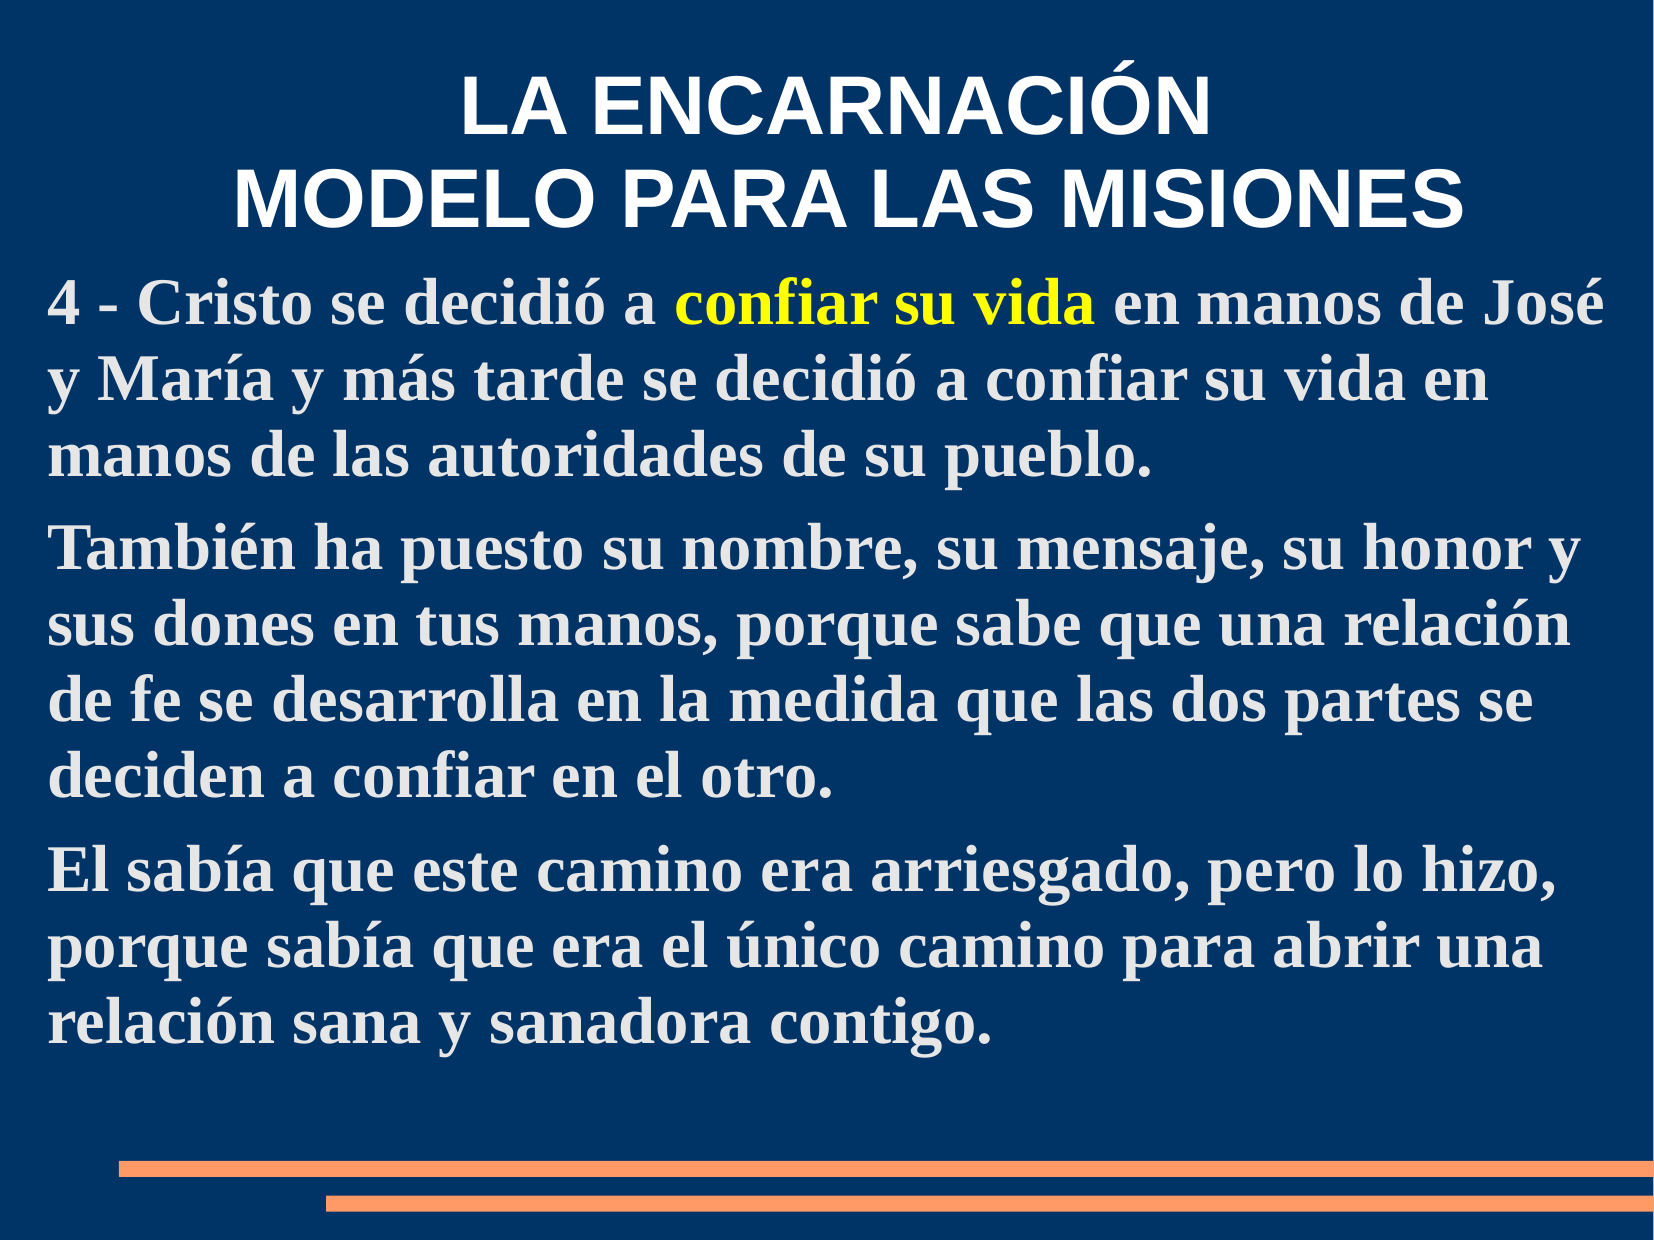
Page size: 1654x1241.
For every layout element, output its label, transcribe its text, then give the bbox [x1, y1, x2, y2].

list 4 - Cristo se decidió a confiar su vida en manos de José y María y más tarde se decidió a confiar su vida en manos de las autoridades de su pueblo. También ha puesto su nombre, su mensaje, su honor y sus dones en tus manos, porque sabe que una relación de fe se desarrolla en la medida que las dos partes se deciden a confiar en el otro. El sabía que este camino era arriesgado, pero lo hizo, porque sabía que era el único camino para abrir una relación sana y sanadora contigo. [47, 259, 1607, 1241]
title LA ENCARNACIÓN MODELO PARA LAS MISIONES [121, 46, 1534, 254]
